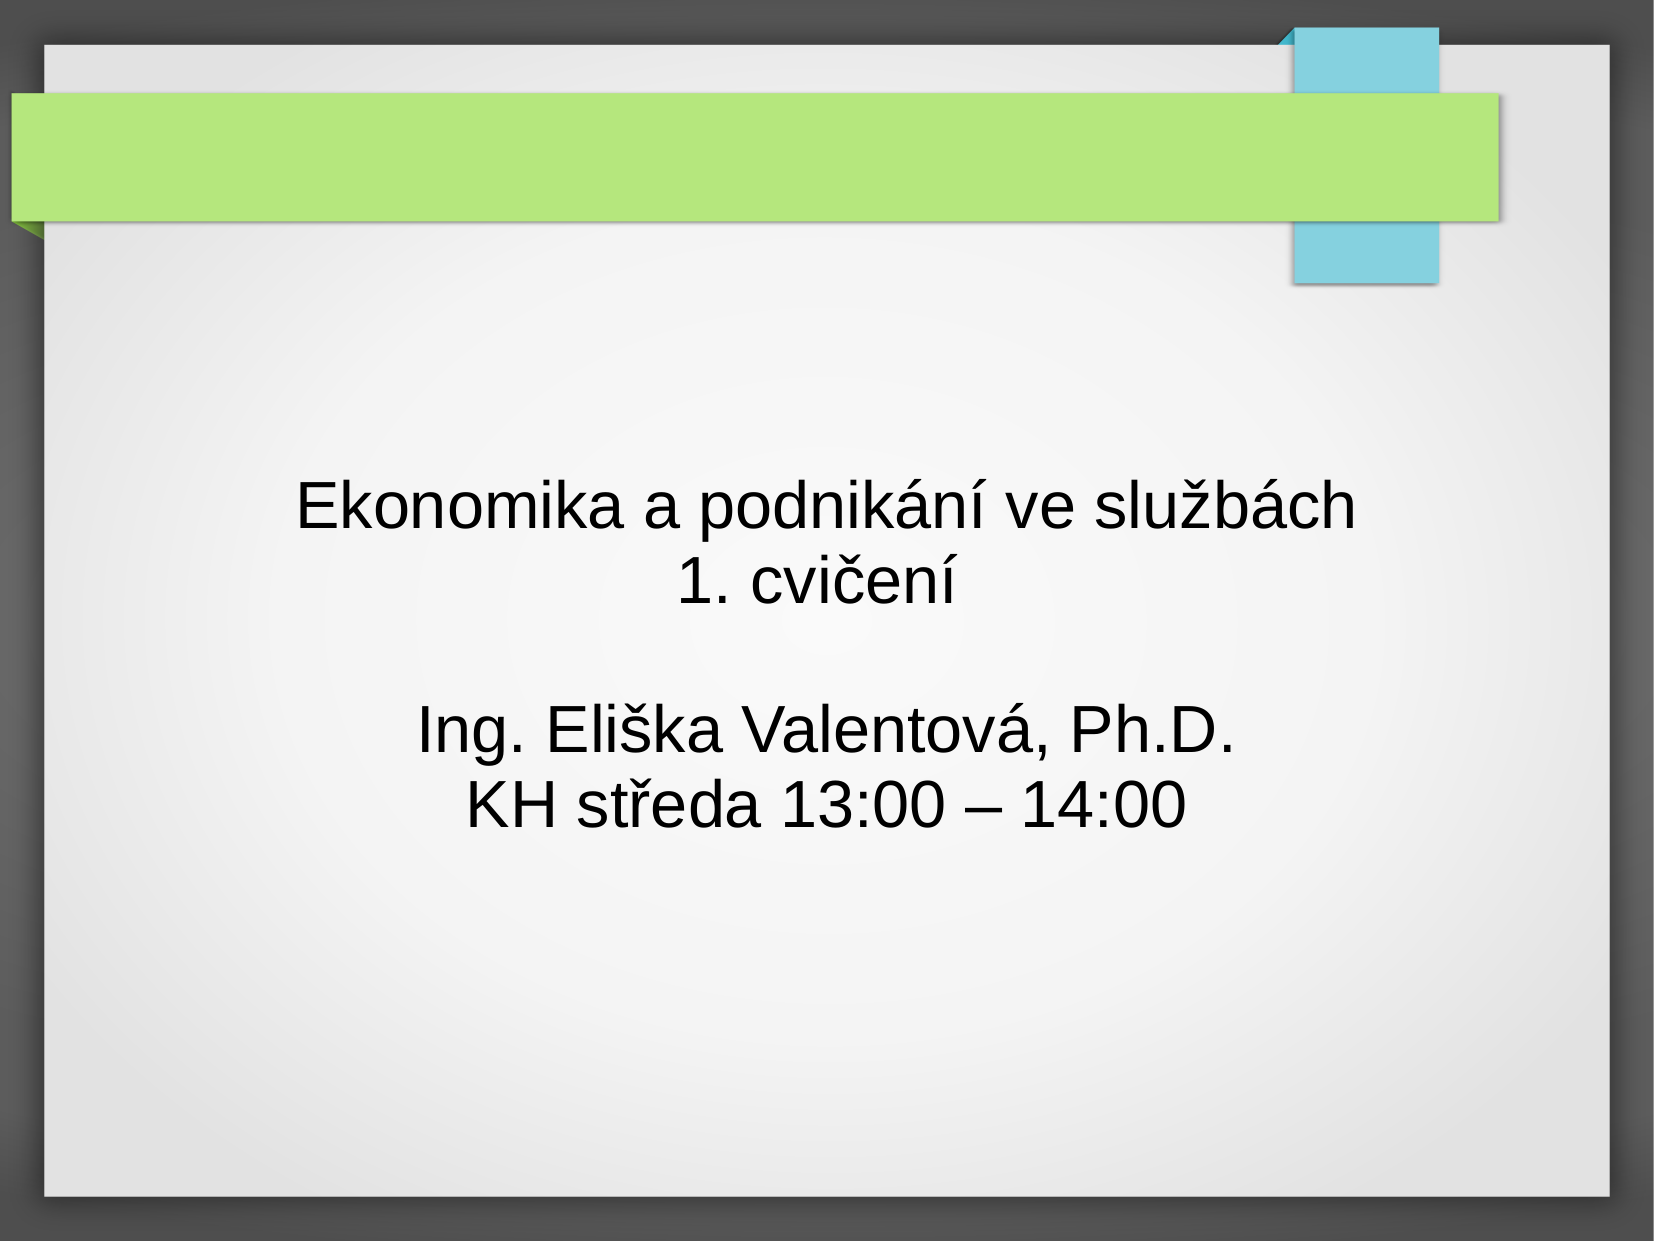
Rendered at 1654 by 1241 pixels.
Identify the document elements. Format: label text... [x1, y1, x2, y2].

picture [0, 0, 1654, 1241]
subtitle Ekonomika a podnikání ve službách 1. cvičení Ing. Eliška Valentová, Ph.D. KH středa 13:00 – 14:00 [82, 295, 1571, 1015]
